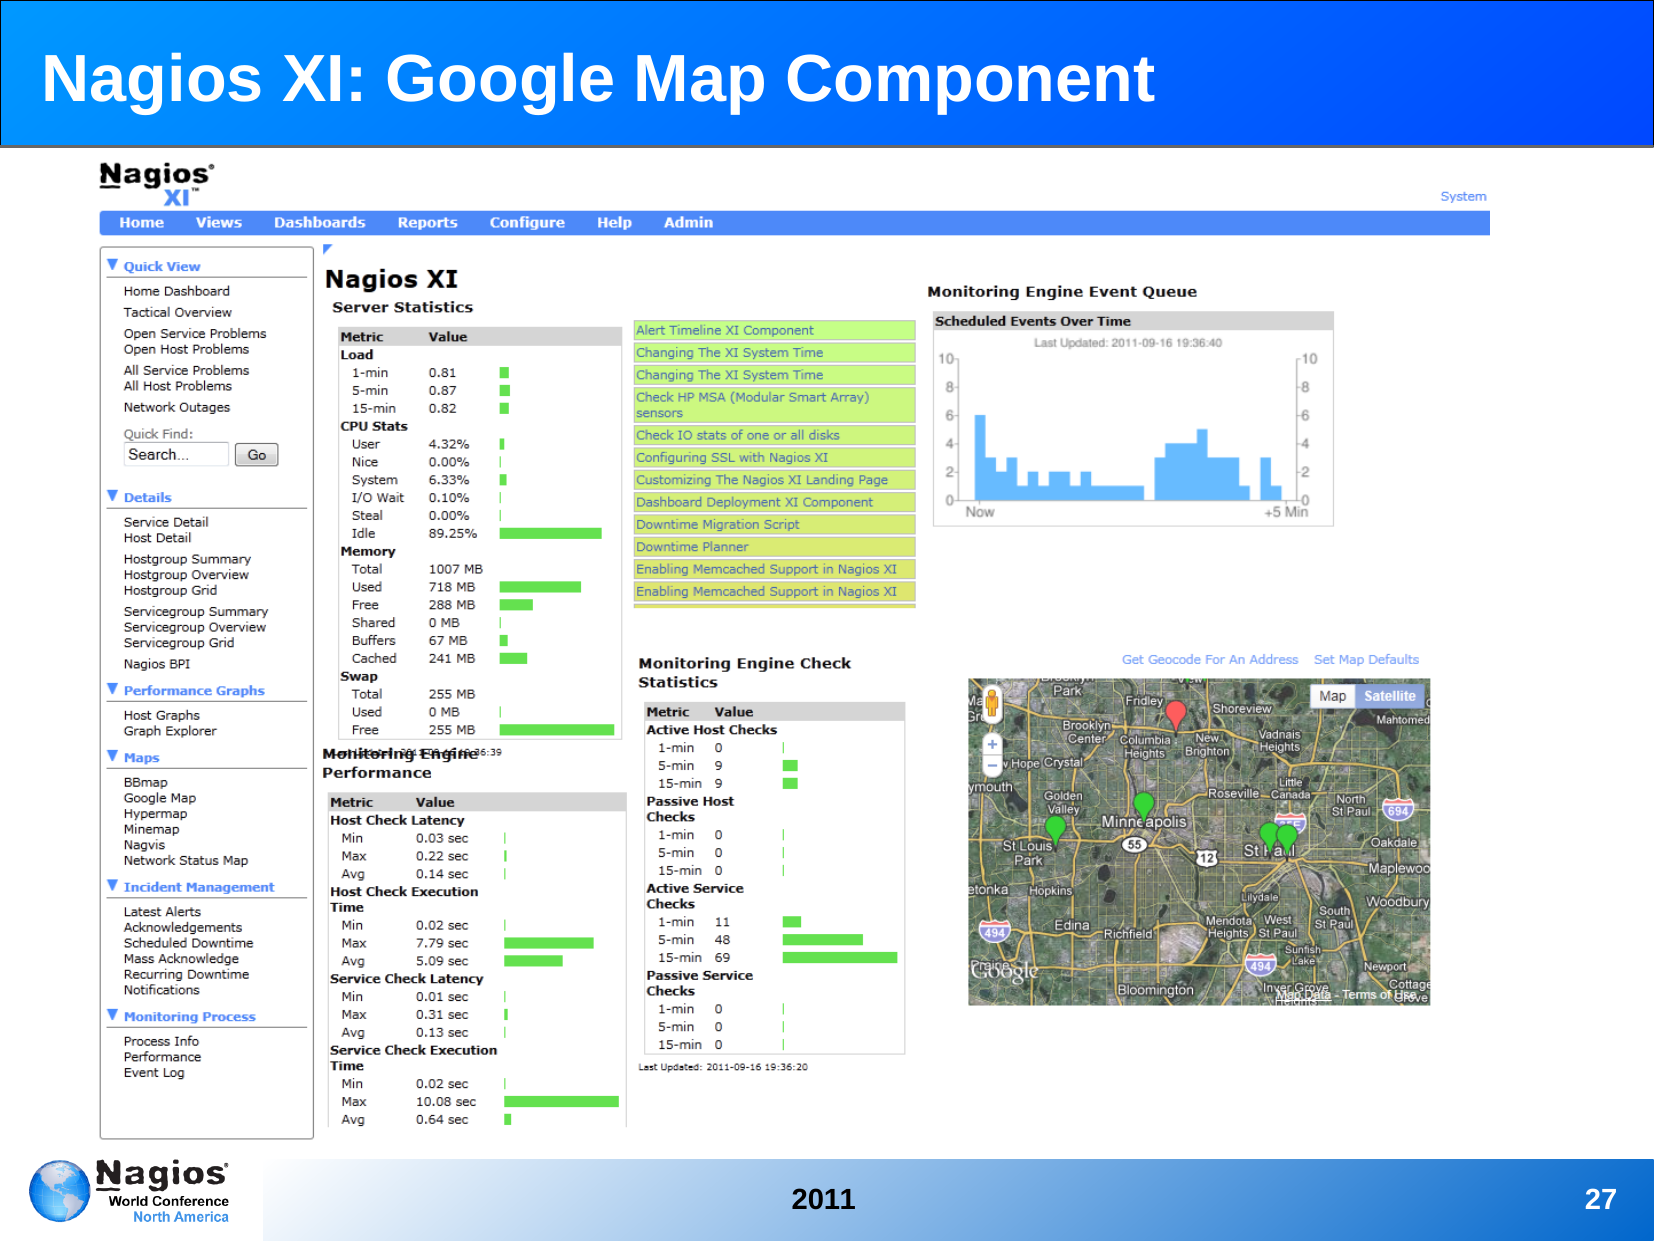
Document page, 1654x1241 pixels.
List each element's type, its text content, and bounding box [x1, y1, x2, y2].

picture [94, 155, 1490, 1144]
picture [29, 1159, 229, 1235]
title Nagios XI: Google Map Component [41, 29, 1576, 127]
